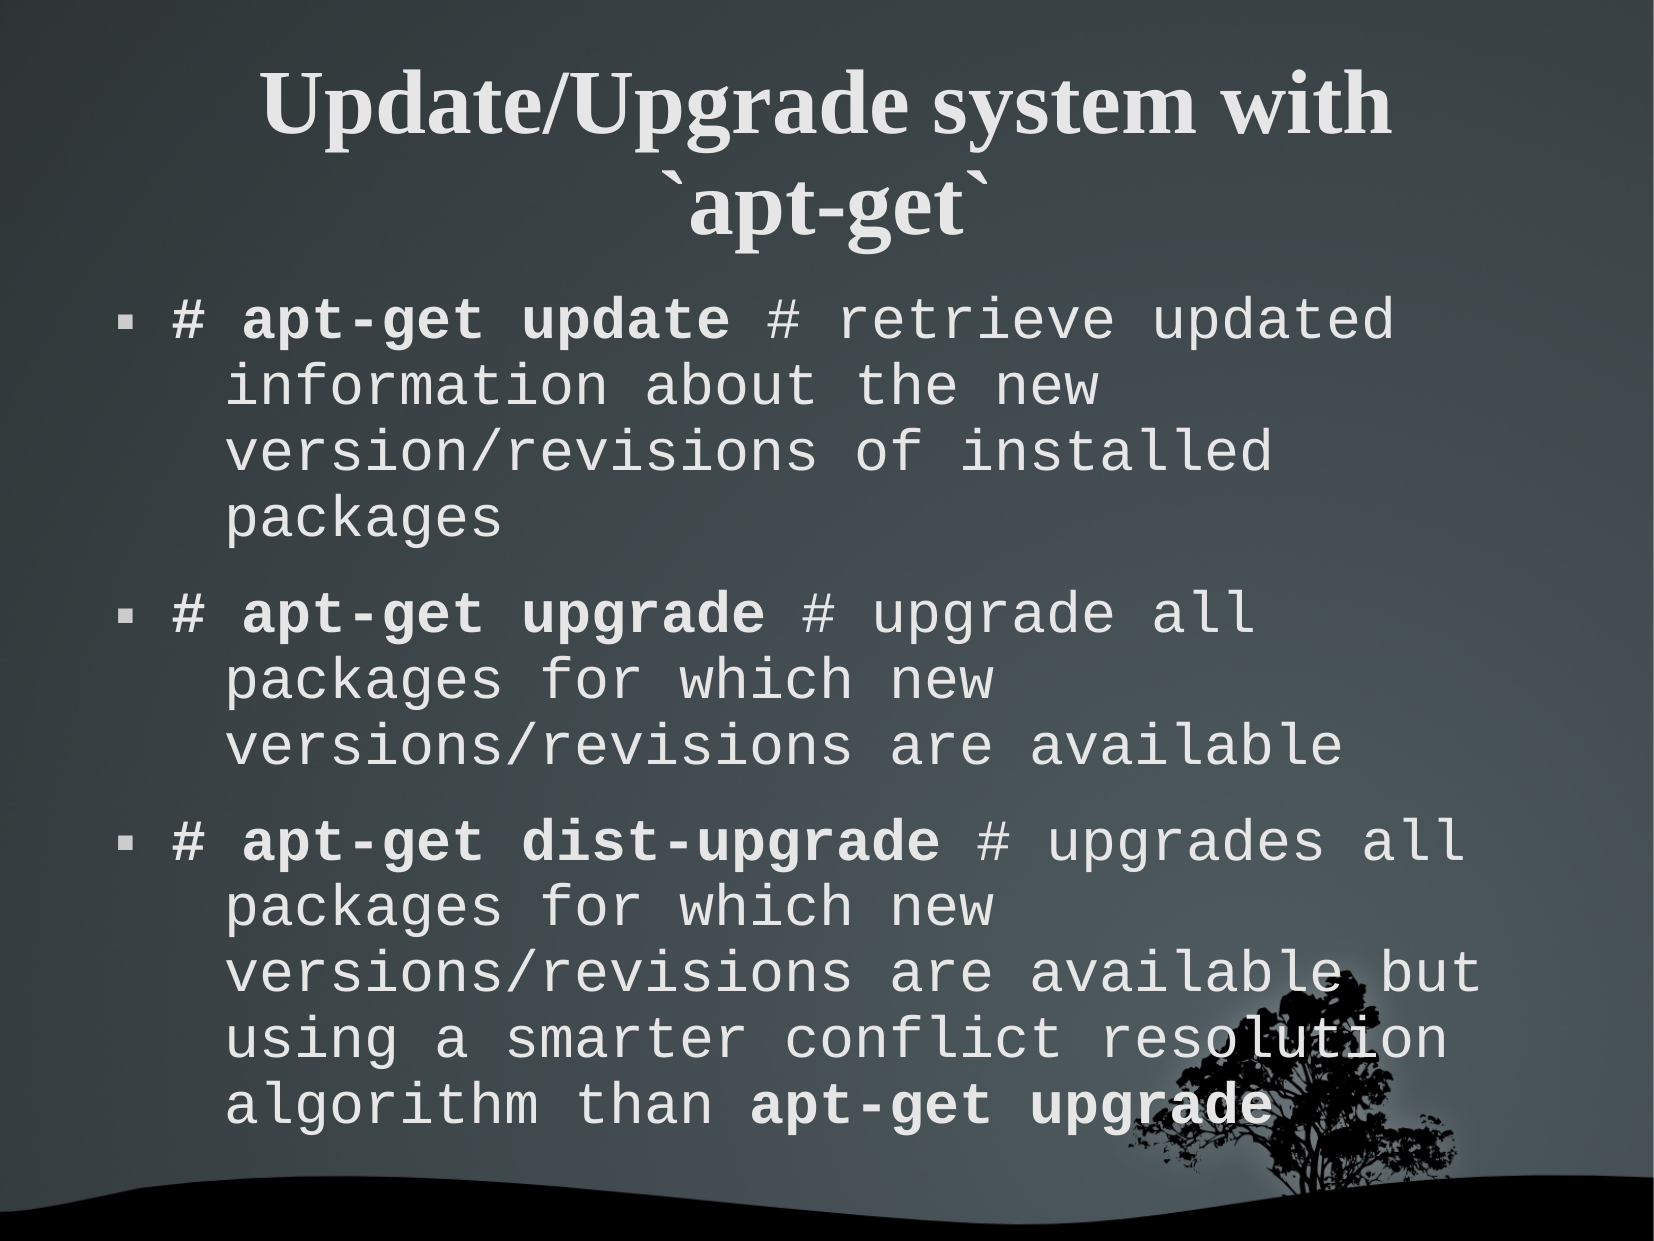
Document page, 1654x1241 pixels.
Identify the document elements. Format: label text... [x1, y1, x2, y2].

picture [0, 0, 1654, 1241]
title Update/Upgrade system with `apt-get` [82, 49, 1571, 257]
list # apt-get update # retrieve updated information about the new version/revisions of installed packages # apt-get upgrade # upgrade all packages for which new versions/revisions are available # apt-get dist-upgrade # upgrades all packages for which new versions/revisions are available but using a smarter conflict resolution algorithm than apt-get upgrade [82, 290, 1571, 1238]
